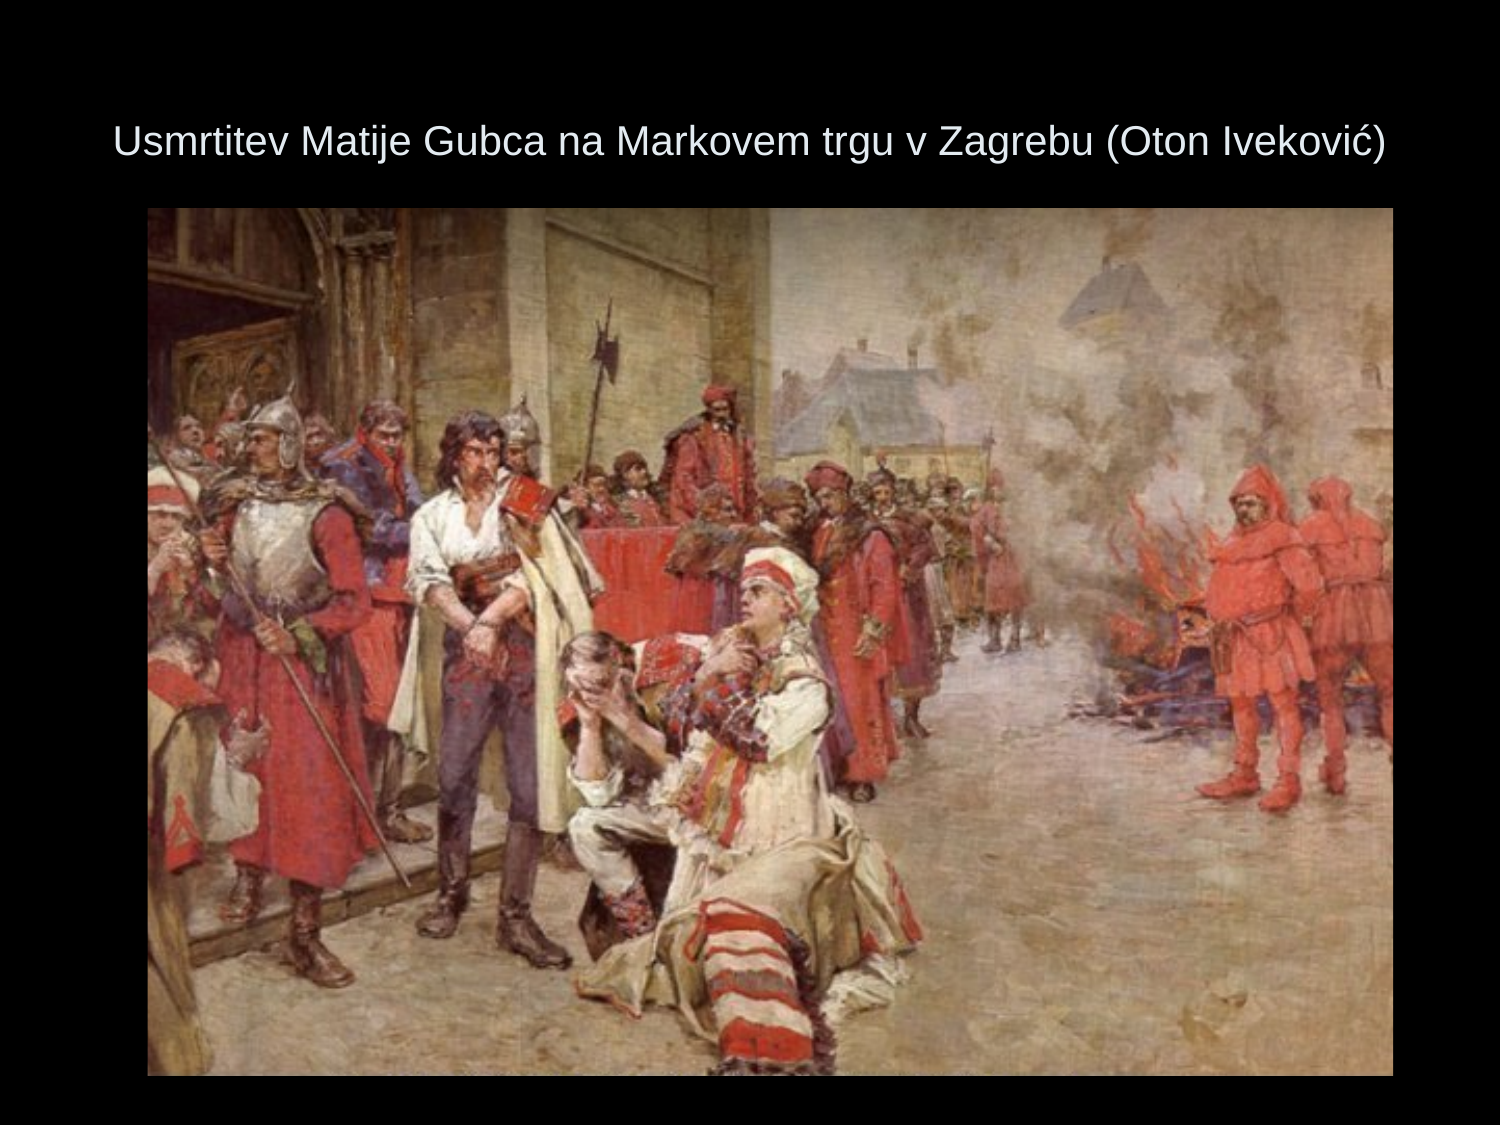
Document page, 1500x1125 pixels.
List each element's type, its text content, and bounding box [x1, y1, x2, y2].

picture [147, 208, 1394, 1076]
title Usmrtitev Matije Gubca na Markovem trgu v Zagrebu (Oton Iveković) [75, 45, 1425, 233]
